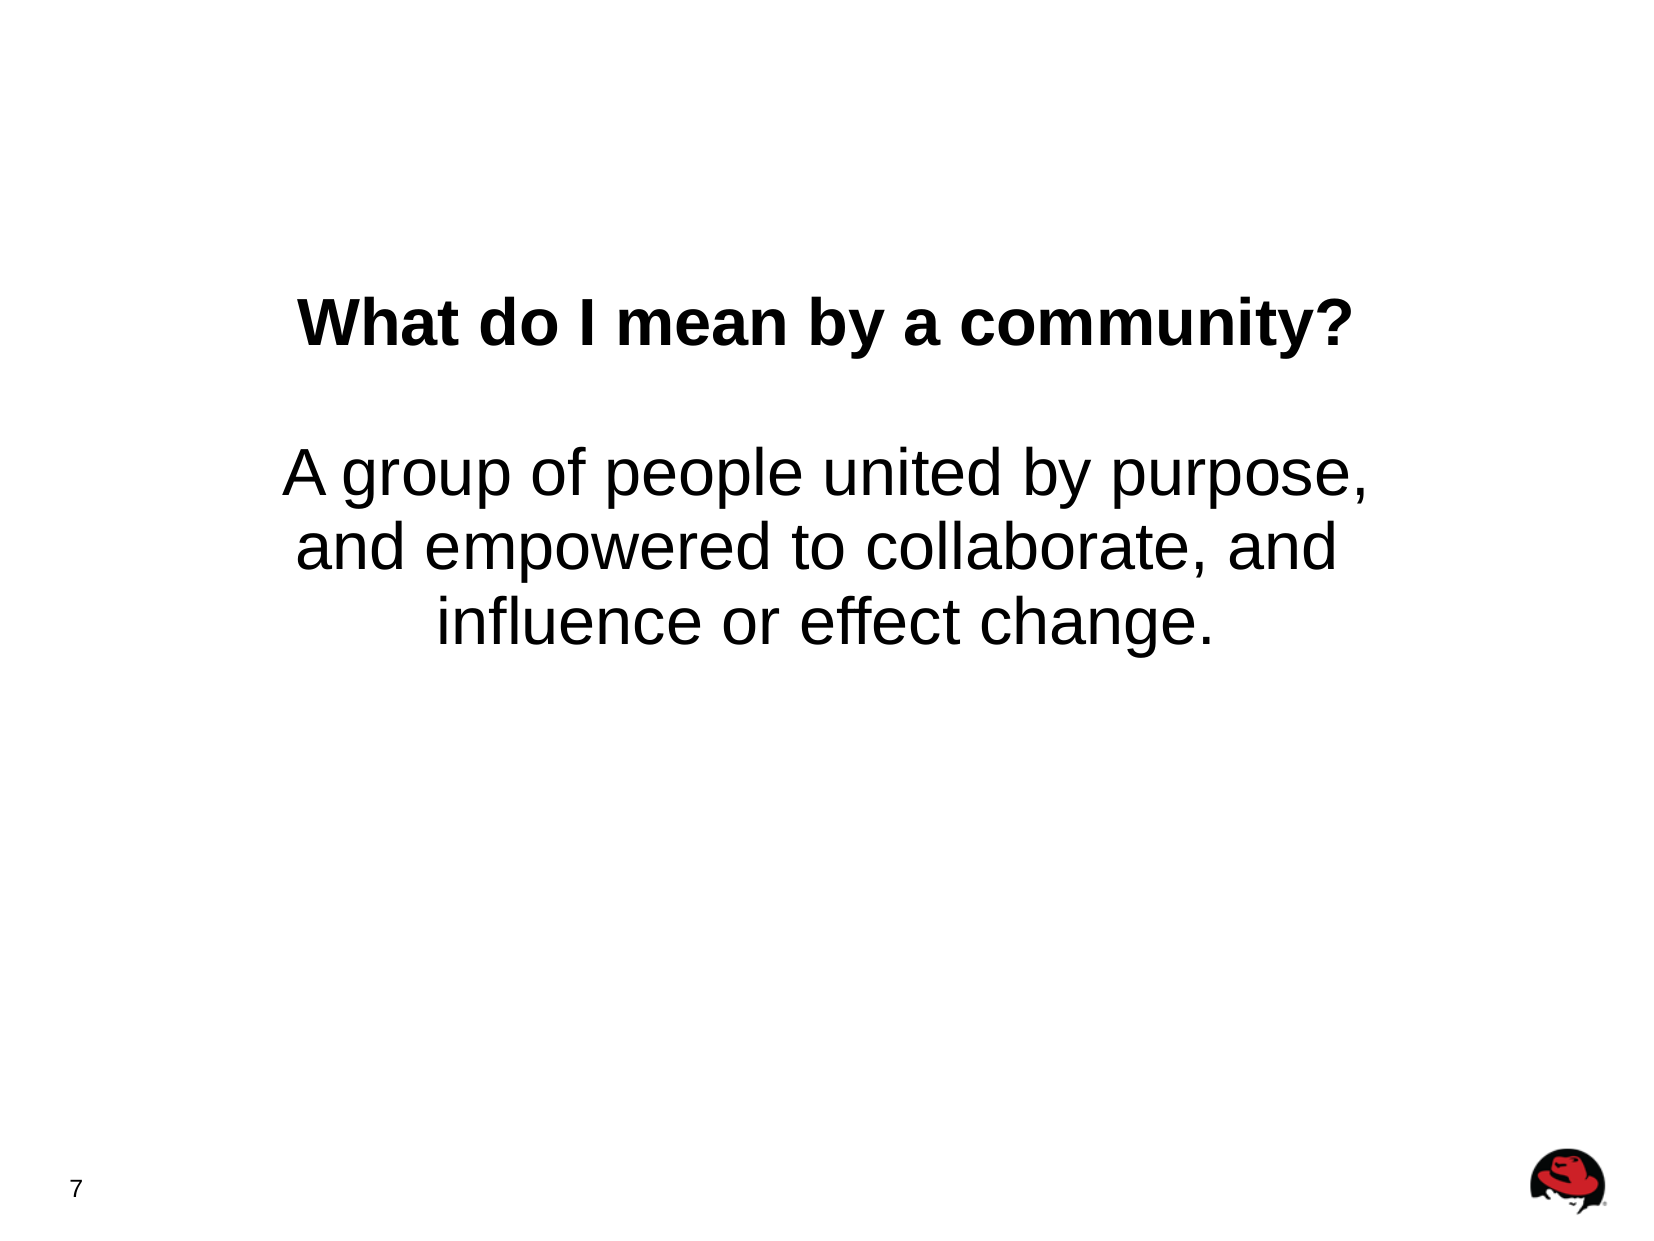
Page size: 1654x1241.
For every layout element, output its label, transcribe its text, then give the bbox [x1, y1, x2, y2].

subtitle What do I mean by a community? A group of people united by purpose, and empowered to collaborate, and influence or effect change. [82, 37, 1571, 1039]
picture [1529, 1146, 1613, 1224]
